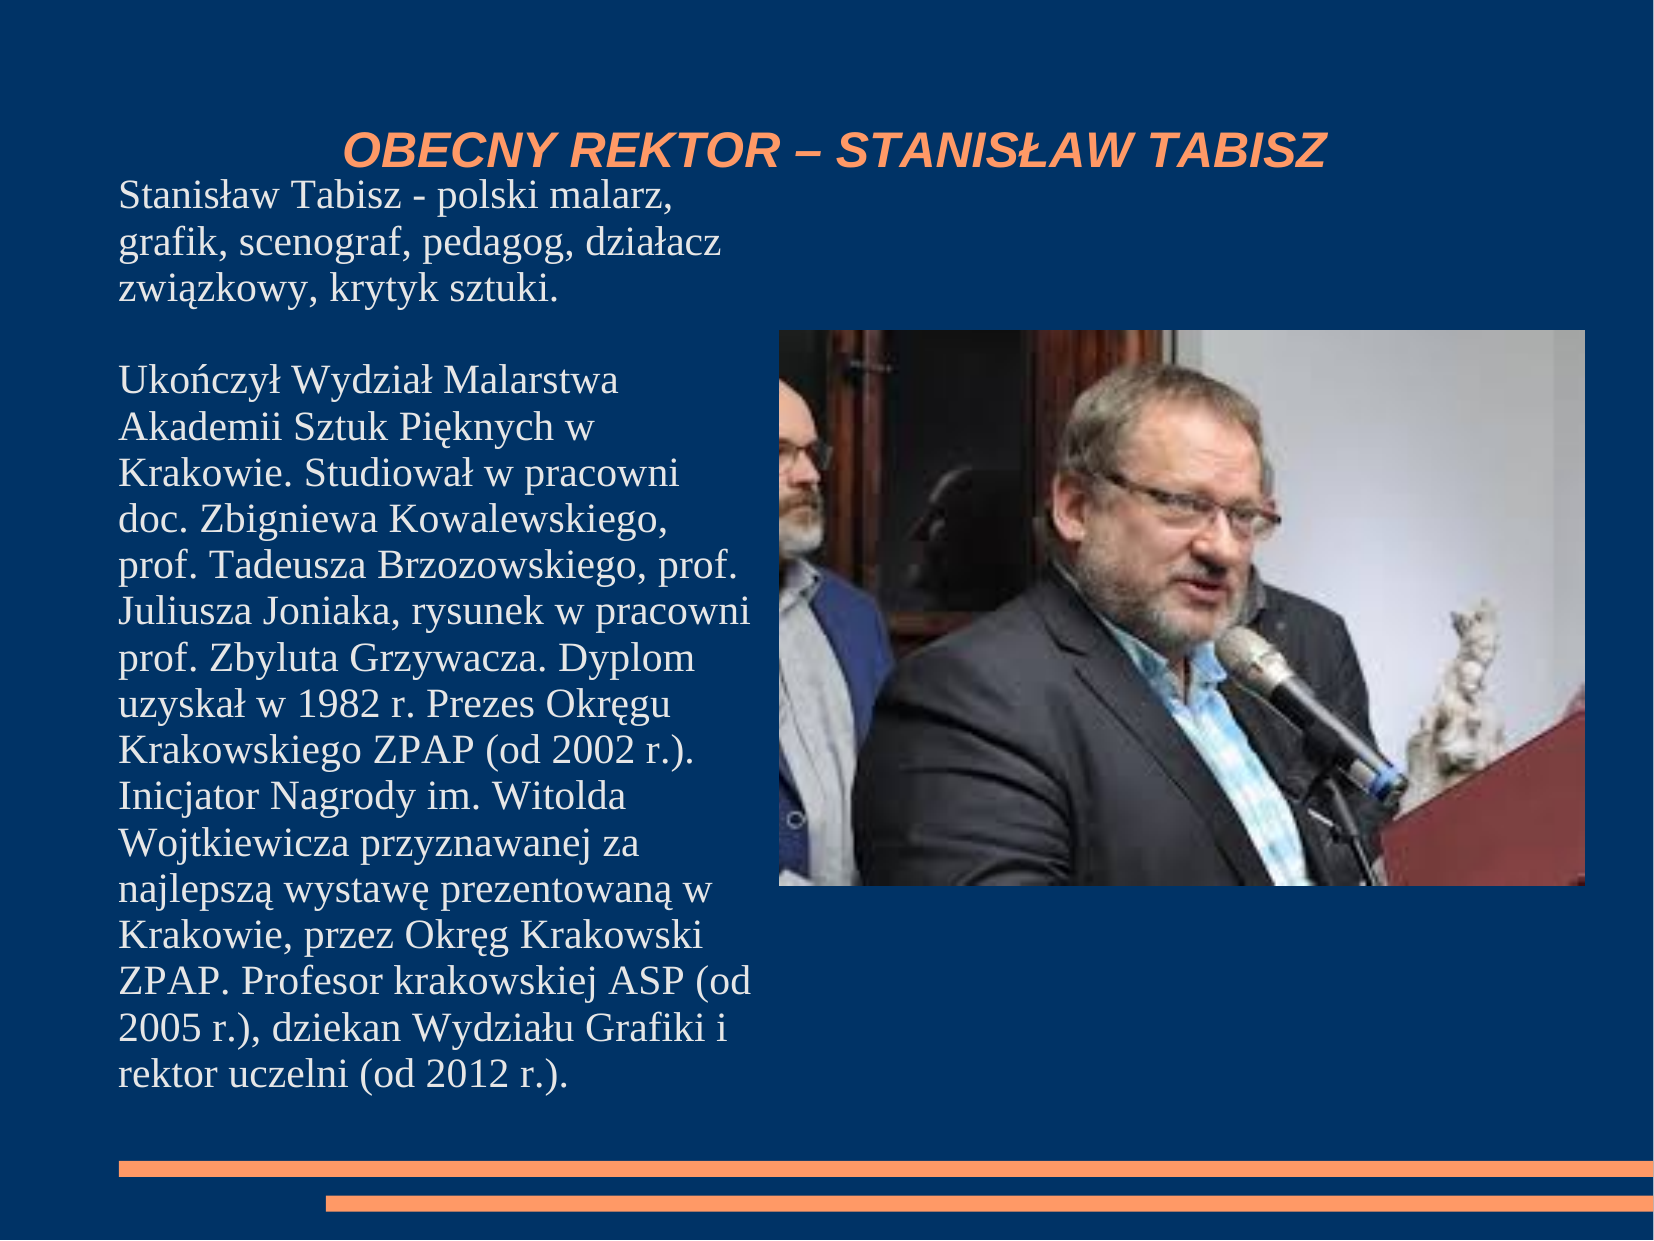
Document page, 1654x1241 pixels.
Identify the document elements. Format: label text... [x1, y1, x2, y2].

list Stanisław Tabisz - polski malarz, grafik, scenograf, pedagog, działacz związkowy, krytyk sztuki. Ukończył Wydział Malarstwa Akademii Sztuk Pięknych w Krakowie. Studiował w pracowni doc. Zbigniewa Kowalewskiego, prof. Tadeusza Brzozowskiego, prof. Juliusza Joniaka, rysunek w pracowni prof. Zbyluta Grzywacza. Dyplom uzyskał w 1982 r. Prezes Okręgu Krakowskiego ZPAP (od 2002 r.). Inicjator Nagrody im. Witolda Wojtkiewicza przyznawanej za najlepszą wystawę prezentowaną w Krakowie, przez Okręg Krakowski ZPAP. Profesor krakowskiej ASP (od 2005 r.), dziekan Wydziału Grafiki i rektor uczelni (od 2012 r.). [47, 171, 756, 1241]
picture [779, 330, 1585, 886]
title OBECNY REKTOR – STANISŁAW TABISZ [121, 46, 1534, 254]
